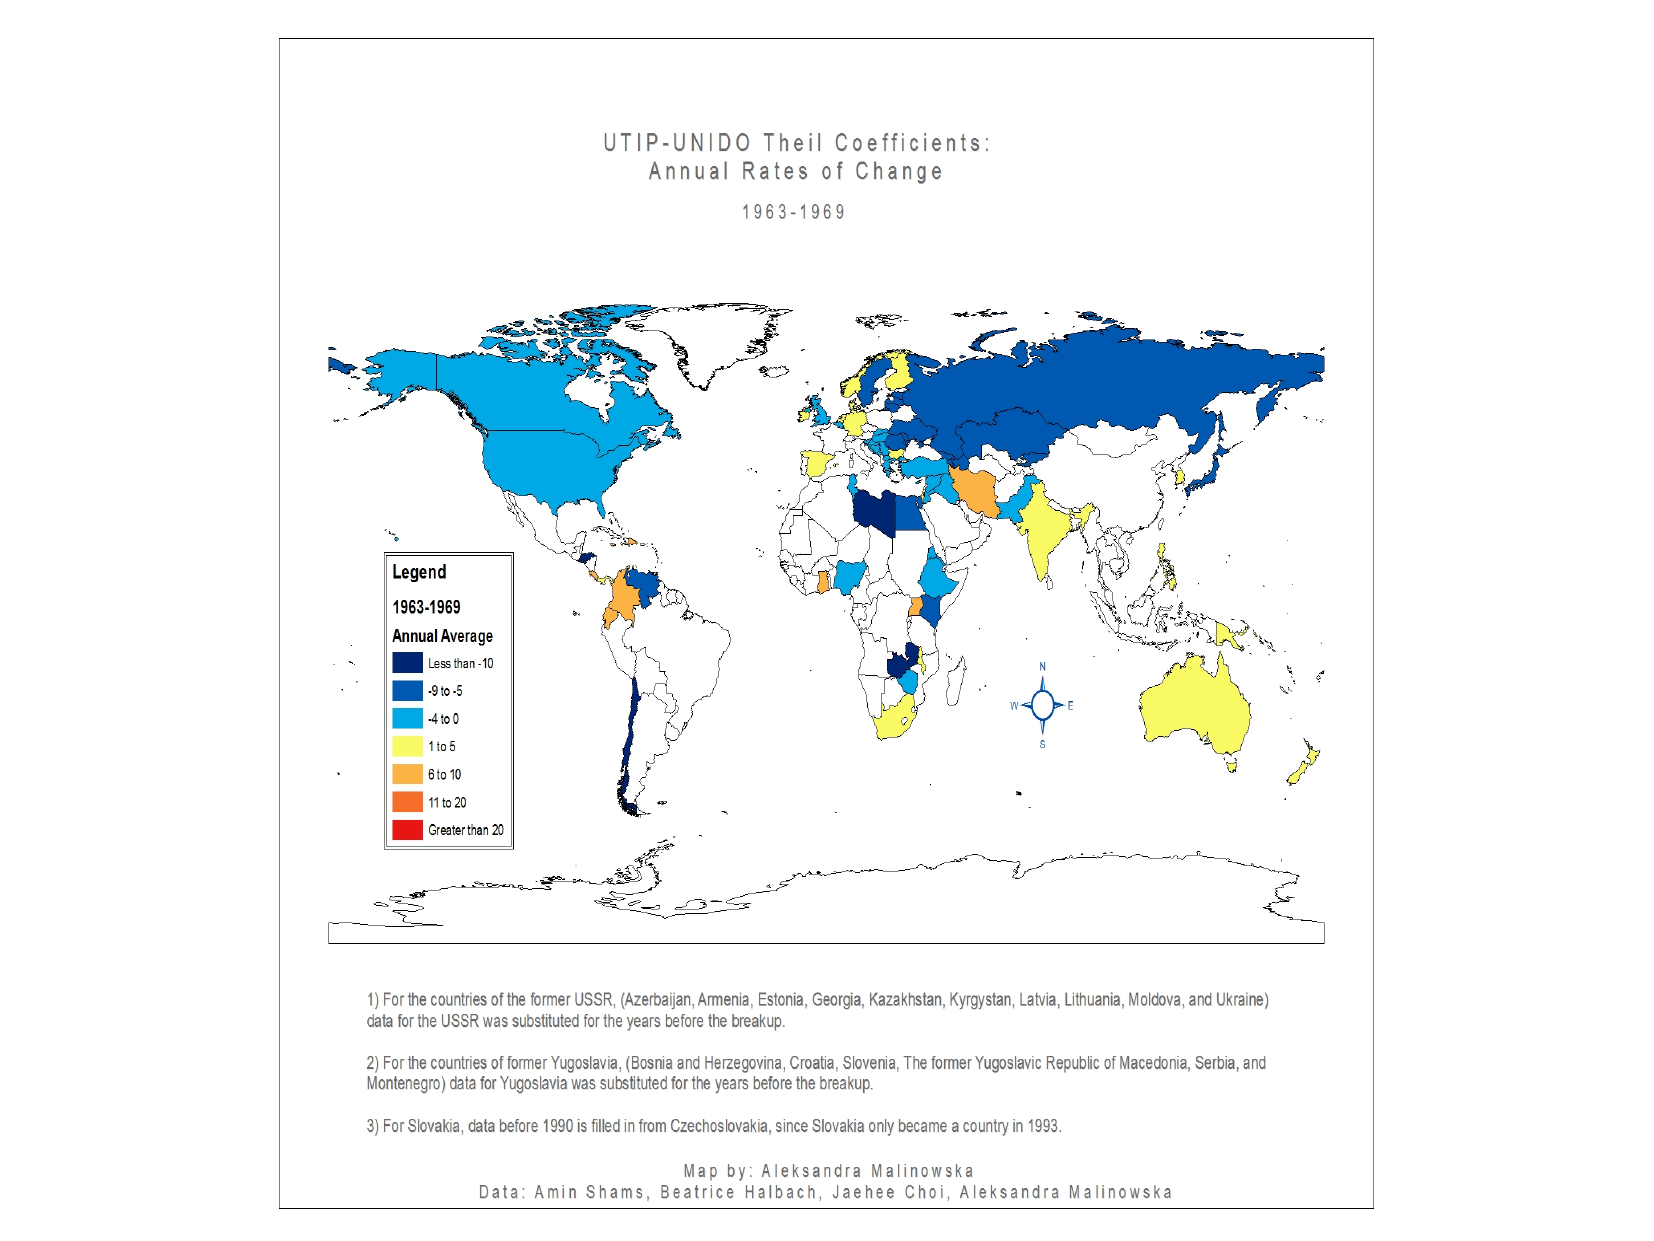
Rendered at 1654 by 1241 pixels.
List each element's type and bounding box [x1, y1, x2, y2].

picture [225, 0, 1429, 1241]
